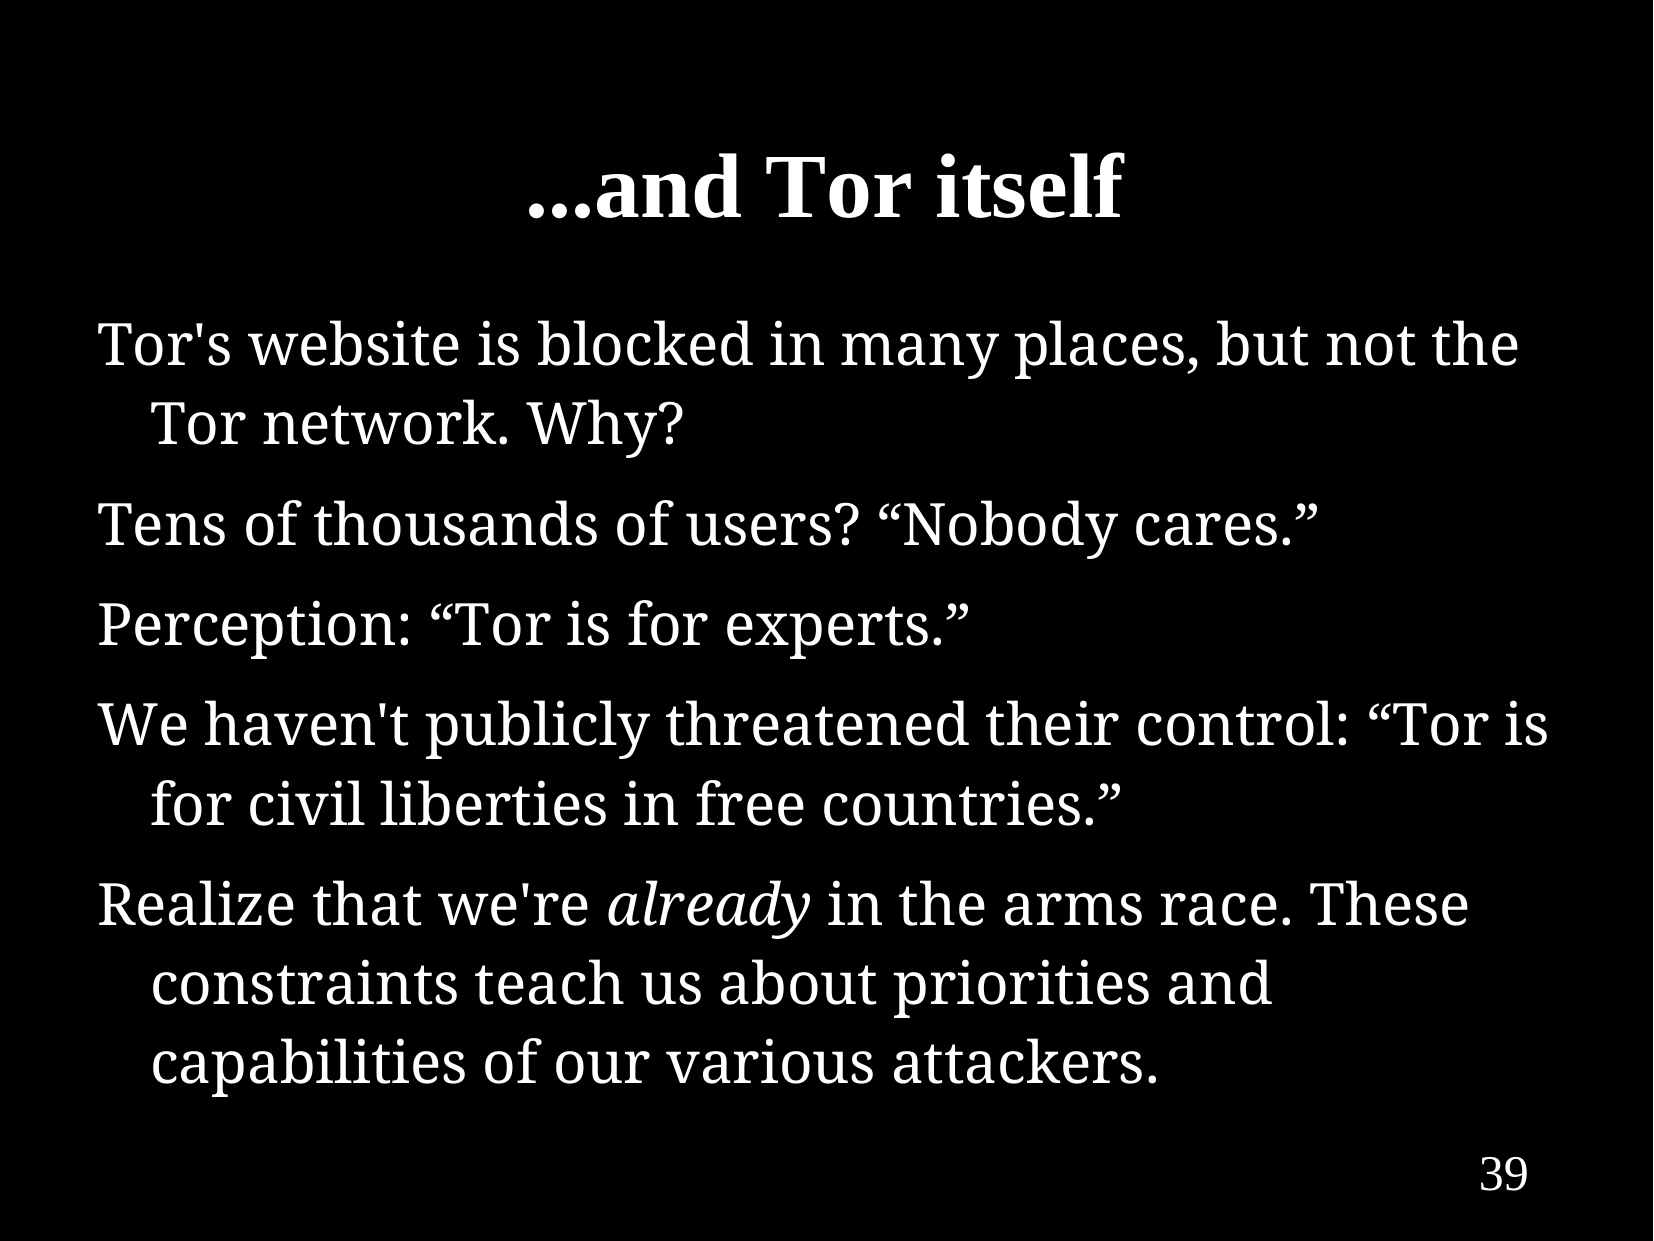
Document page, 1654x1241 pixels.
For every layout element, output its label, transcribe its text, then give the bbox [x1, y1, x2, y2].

list Tor's website is blocked in many places, but not the Tor network. Why? Tens of thousands of users? “Nobody cares.” Perception: “Tor is for experts.” We haven't publicly threatened their control: “Tor is for civil liberties in free countries.” Realize that we're already in the arms race. These constraints teach us about priorities and capabilities of our various attackers. [79, 303, 1570, 1205]
title ...and Tor itself [119, 91, 1532, 282]
